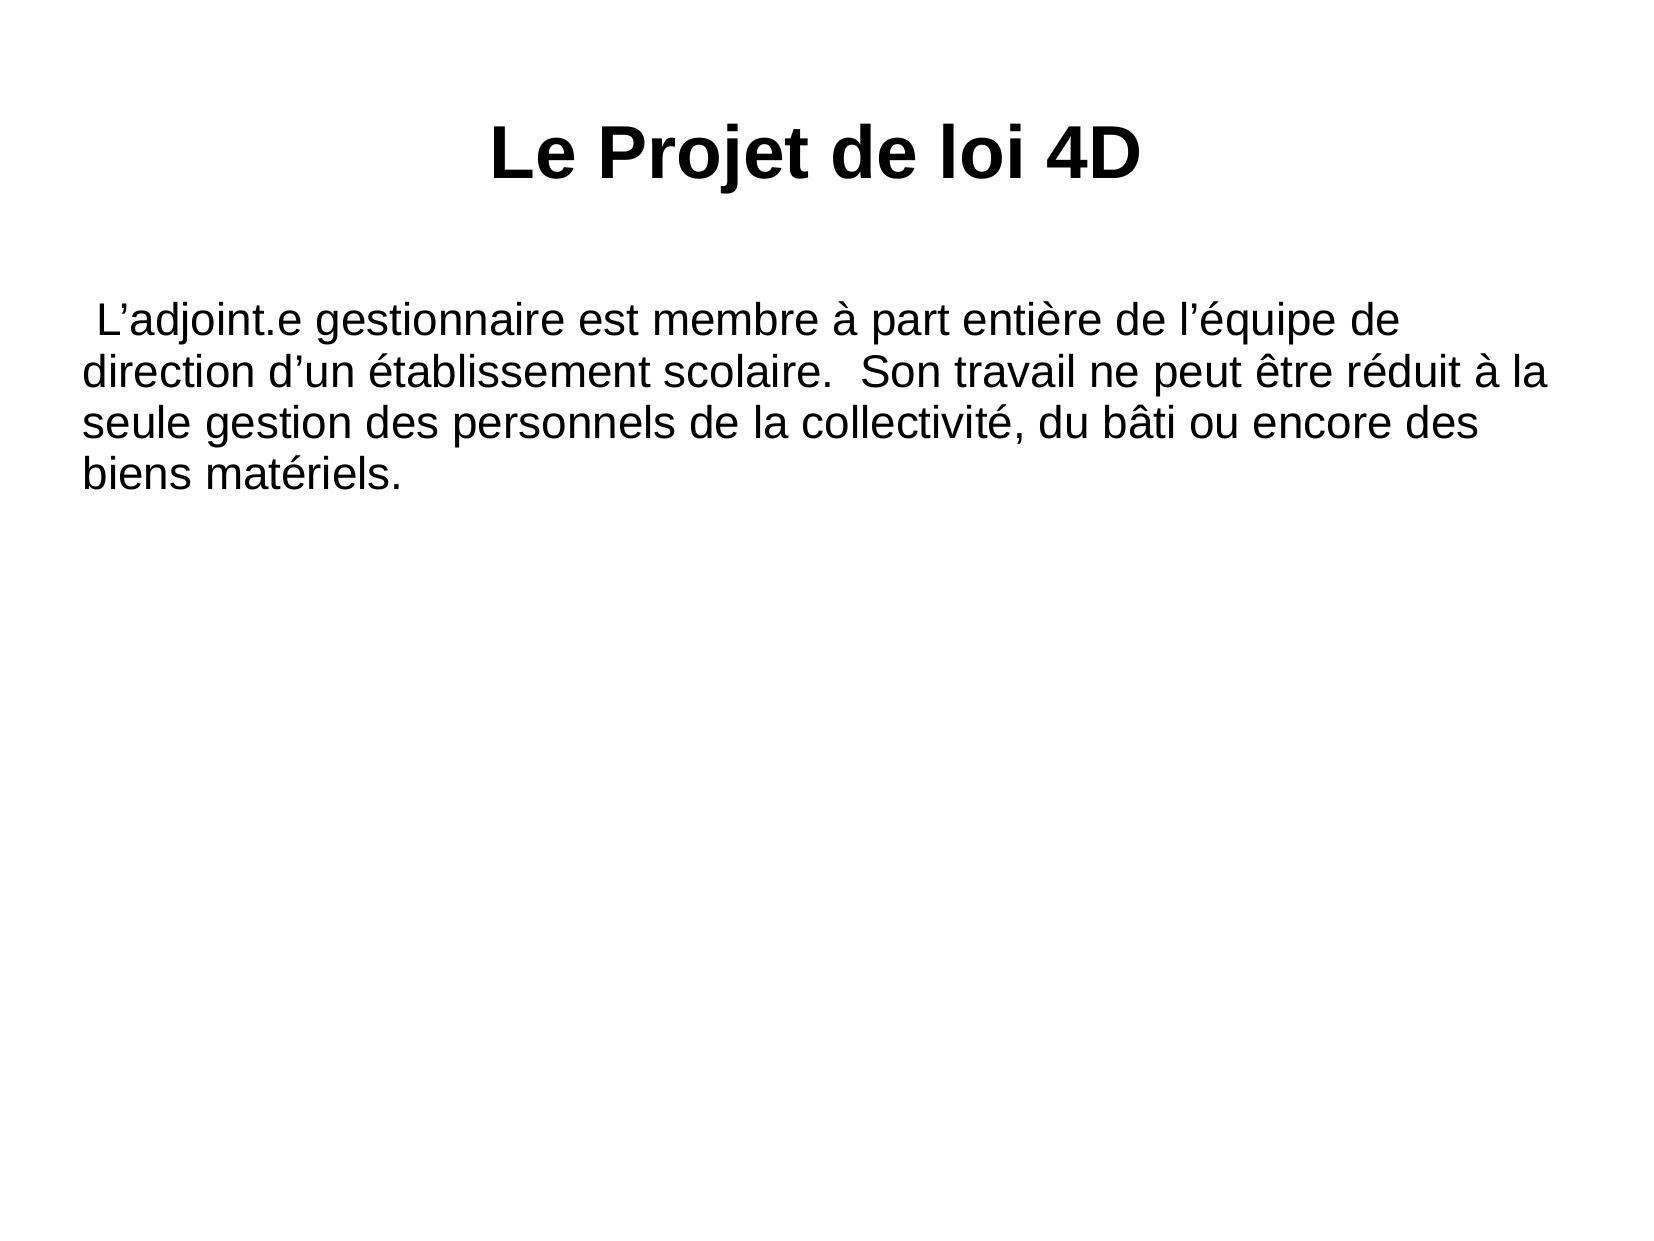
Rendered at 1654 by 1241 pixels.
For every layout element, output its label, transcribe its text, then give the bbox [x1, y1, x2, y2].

list L’adjoint.e gestionnaire est membre à part entière de l’équipe de direction d’un établissement scolaire. Son travail ne peut être réduit à la seule gestion des personnels de la collectivité, du bâti ou encore des biens matériels. [82, 290, 1571, 1109]
title Le Projet de loi 4D [82, 49, 1571, 257]
